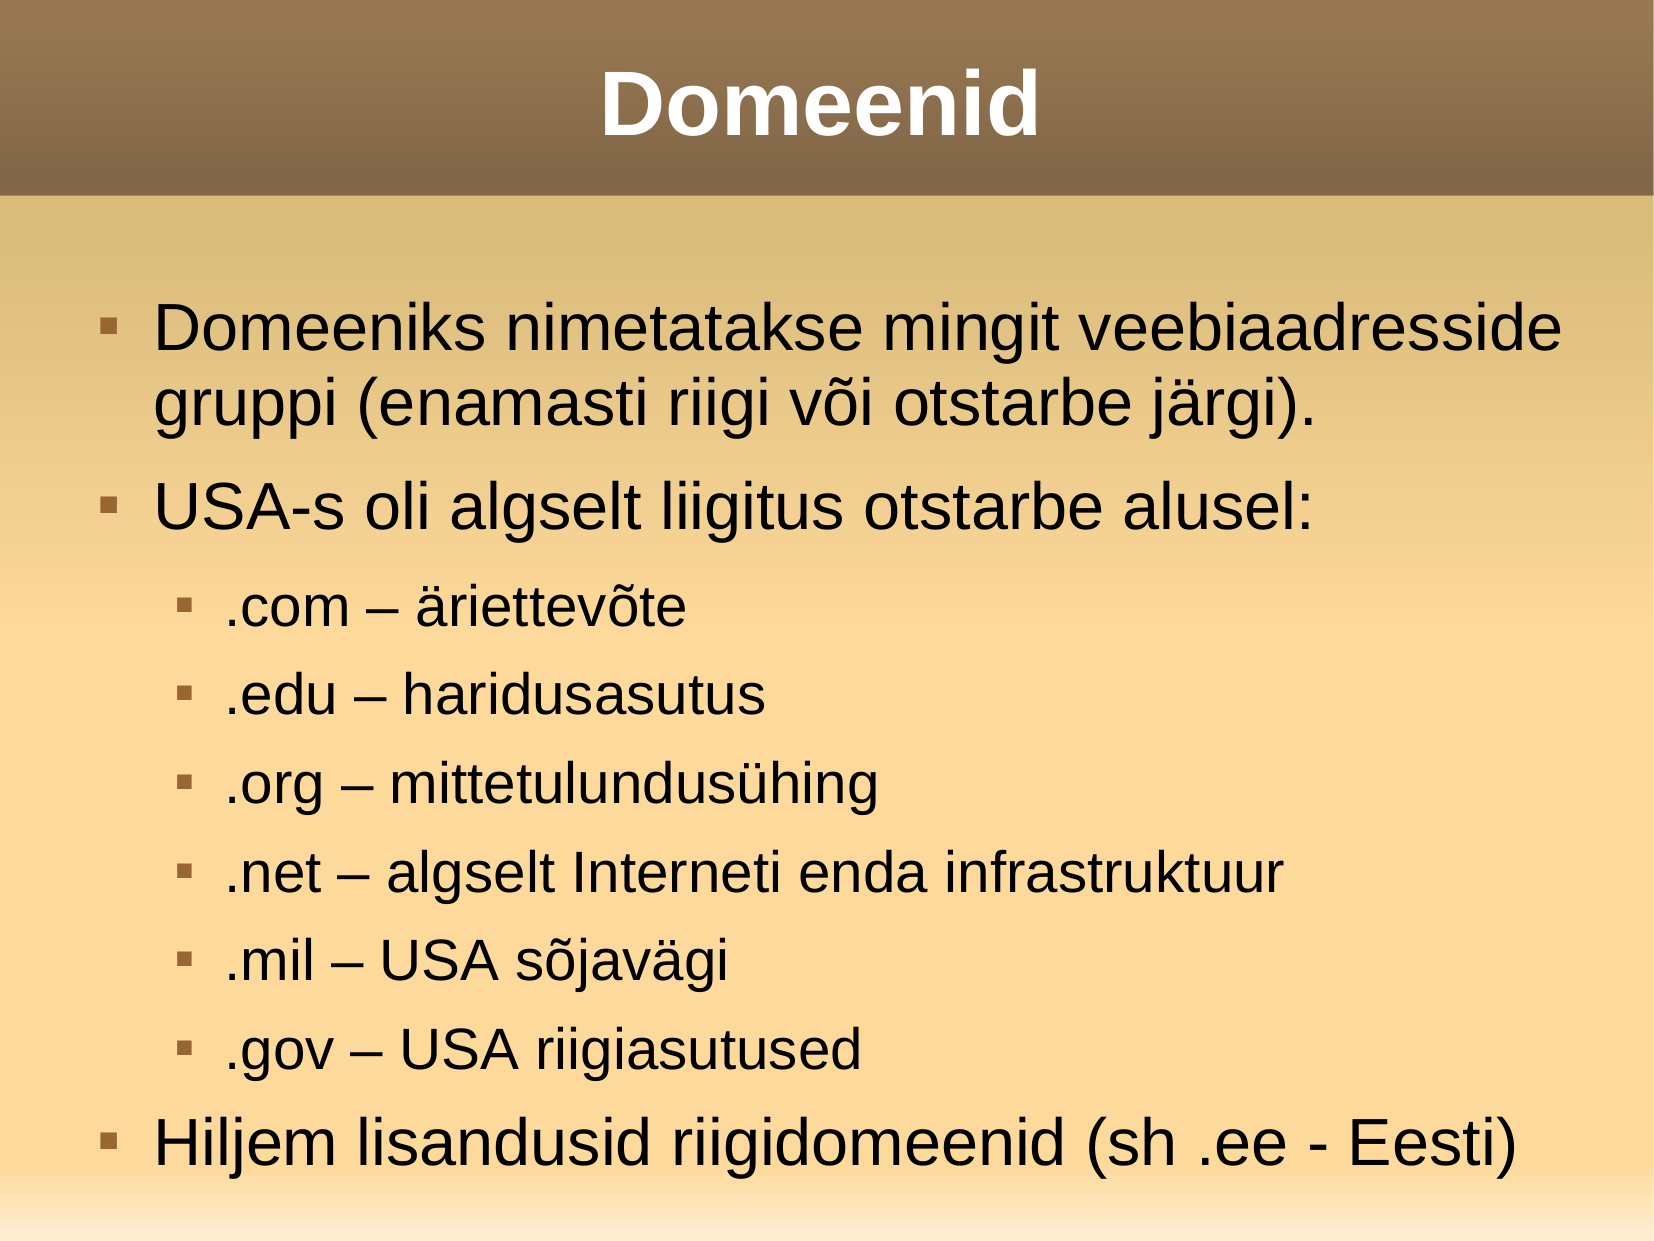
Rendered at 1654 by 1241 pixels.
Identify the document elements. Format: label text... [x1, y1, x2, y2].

list Domeeniks nimetatakse mingit veebiaadresside gruppi (enamasti riigi või otstarbe järgi). USA-s oli algselt liigitus otstarbe alusel: .com – äriettevõte .edu – haridusasutus .org – mittetulundusühing .net – algselt Interneti enda infrastruktuur .mil – USA sõjavägi .gov – USA riigiasutused Hiljem lisandusid riigidomeenid (sh .ee - Eesti) [82, 290, 1571, 1181]
picture [0, 0, 1654, 1241]
title Domeenid [76, 7, 1565, 200]
